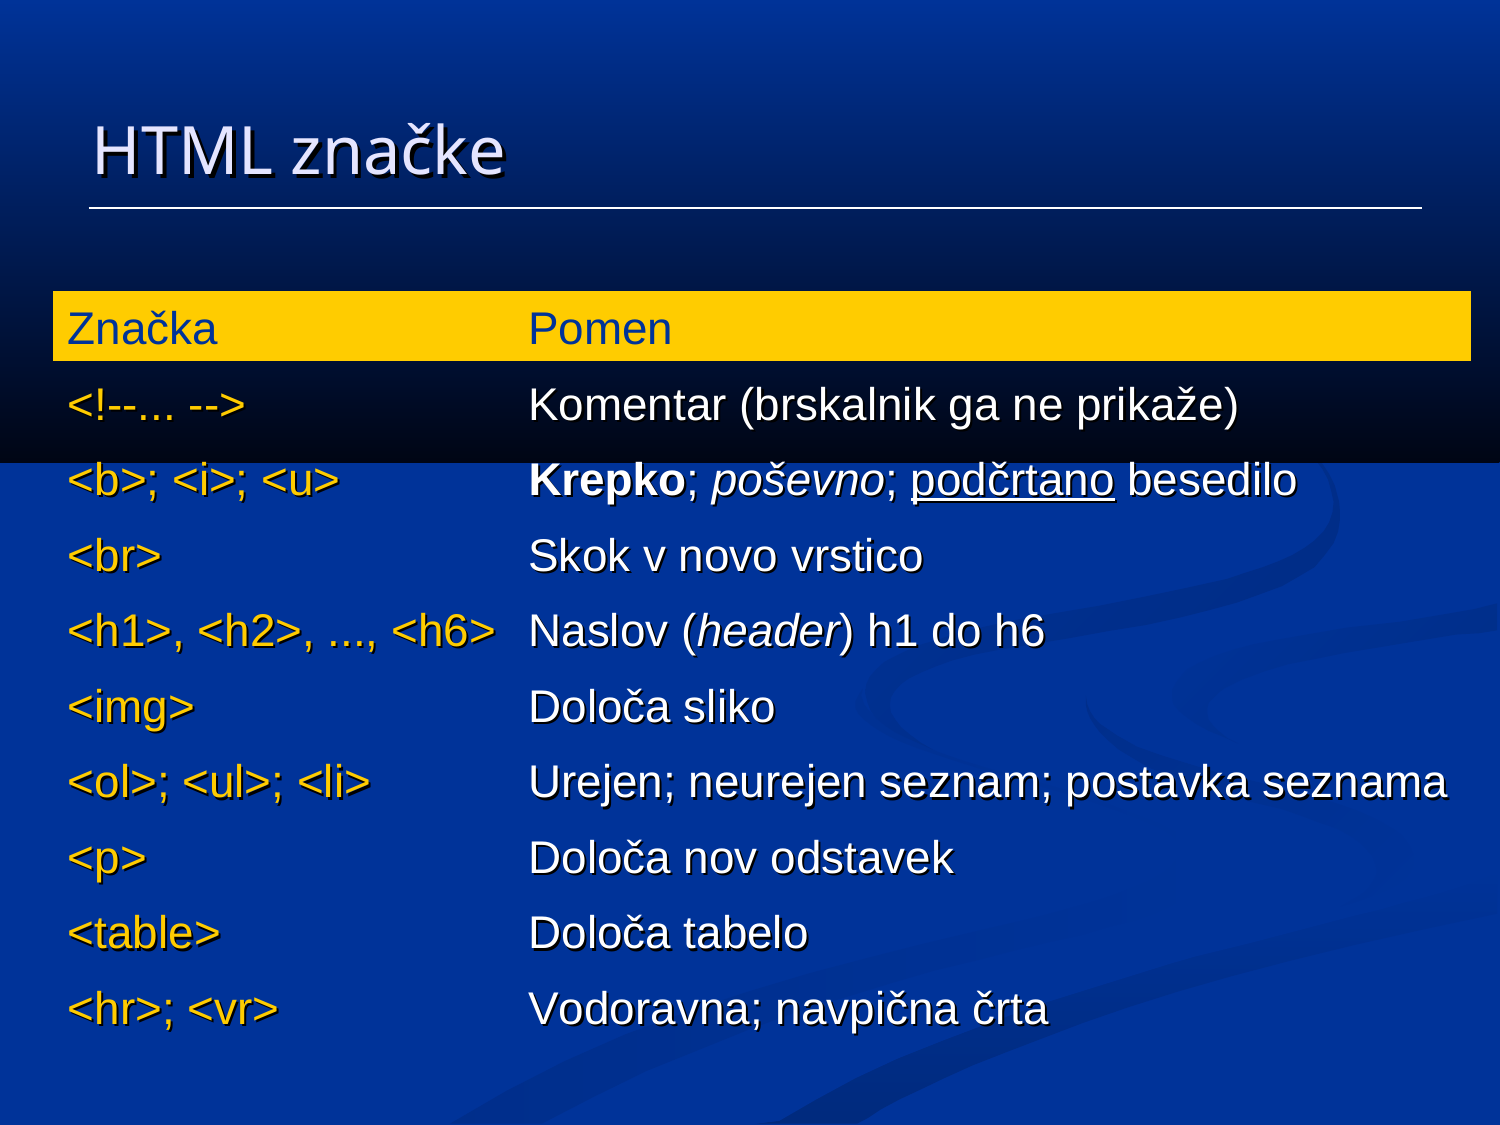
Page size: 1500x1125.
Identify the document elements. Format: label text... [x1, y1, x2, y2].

text_box HTML značke [76, 54, 1459, 242]
table_cell <b>; <i>; <u> [53, 437, 514, 512]
table_cell Skok v novo vrstico [514, 512, 1471, 588]
table_cell Naslov (header) h1 do h6 [514, 588, 1471, 663]
table_cell <p> [53, 815, 514, 890]
table_cell <br> [53, 512, 514, 588]
table_cell Določa sliko [514, 663, 1471, 739]
table_cell Določa nov odstavek [514, 815, 1471, 890]
table_cell Komentar (brskalnik ga ne prikaže) [514, 361, 1471, 437]
table_cell <img> [53, 663, 514, 739]
table_cell <hr>; <vr> [53, 966, 514, 1041]
table_header Značka [53, 291, 514, 361]
table_header Pomen [514, 291, 1471, 361]
table_cell <!--... --> [53, 361, 514, 437]
table_cell Urejen; neurejen seznam; postavka seznama [514, 739, 1471, 815]
table_cell <h1>, <h2>, ..., <h6> [53, 588, 514, 663]
table_cell Krepko; poševno; podčrtano besedilo [514, 437, 1471, 512]
table_cell <table> [53, 890, 514, 966]
table_cell Določa tabelo [514, 890, 1471, 966]
table_cell <ol>; <ul>; <li> [53, 739, 514, 815]
table_cell Vodoravna; navpična črta [514, 966, 1471, 1041]
